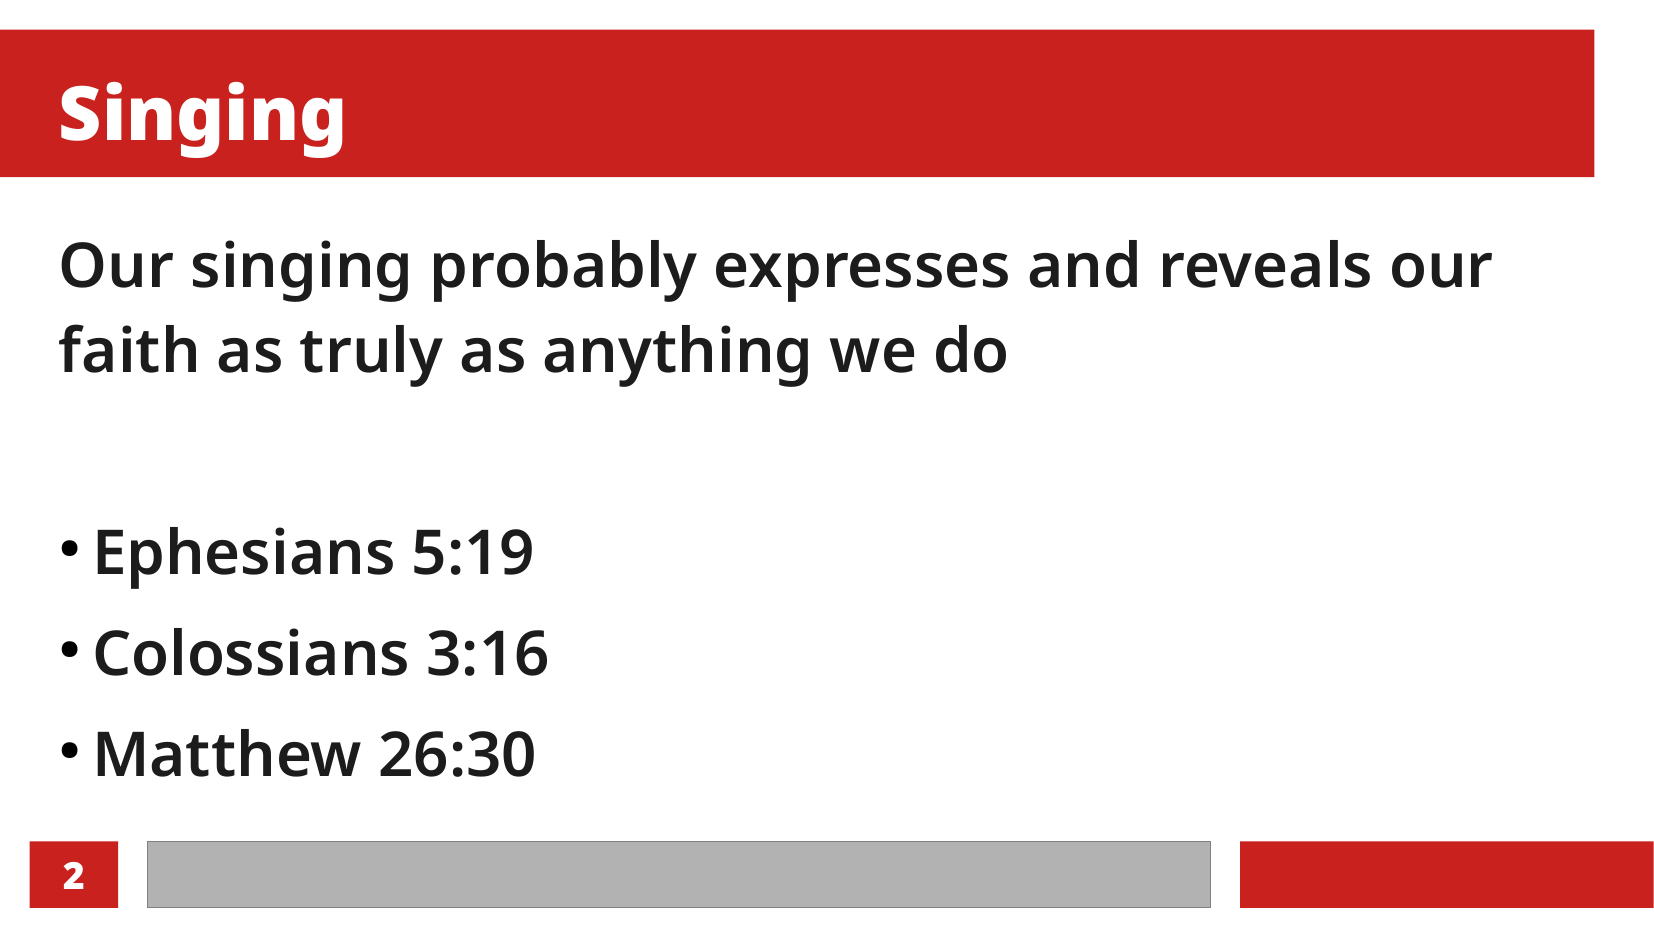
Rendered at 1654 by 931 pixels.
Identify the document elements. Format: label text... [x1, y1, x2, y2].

title Singing [59, 44, 1595, 163]
list Our singing probably expresses and reveals our faith as truly as anything we do Ephesians 5:19 Colossians 3:16 Matthew 26:30 [59, 221, 1565, 798]
